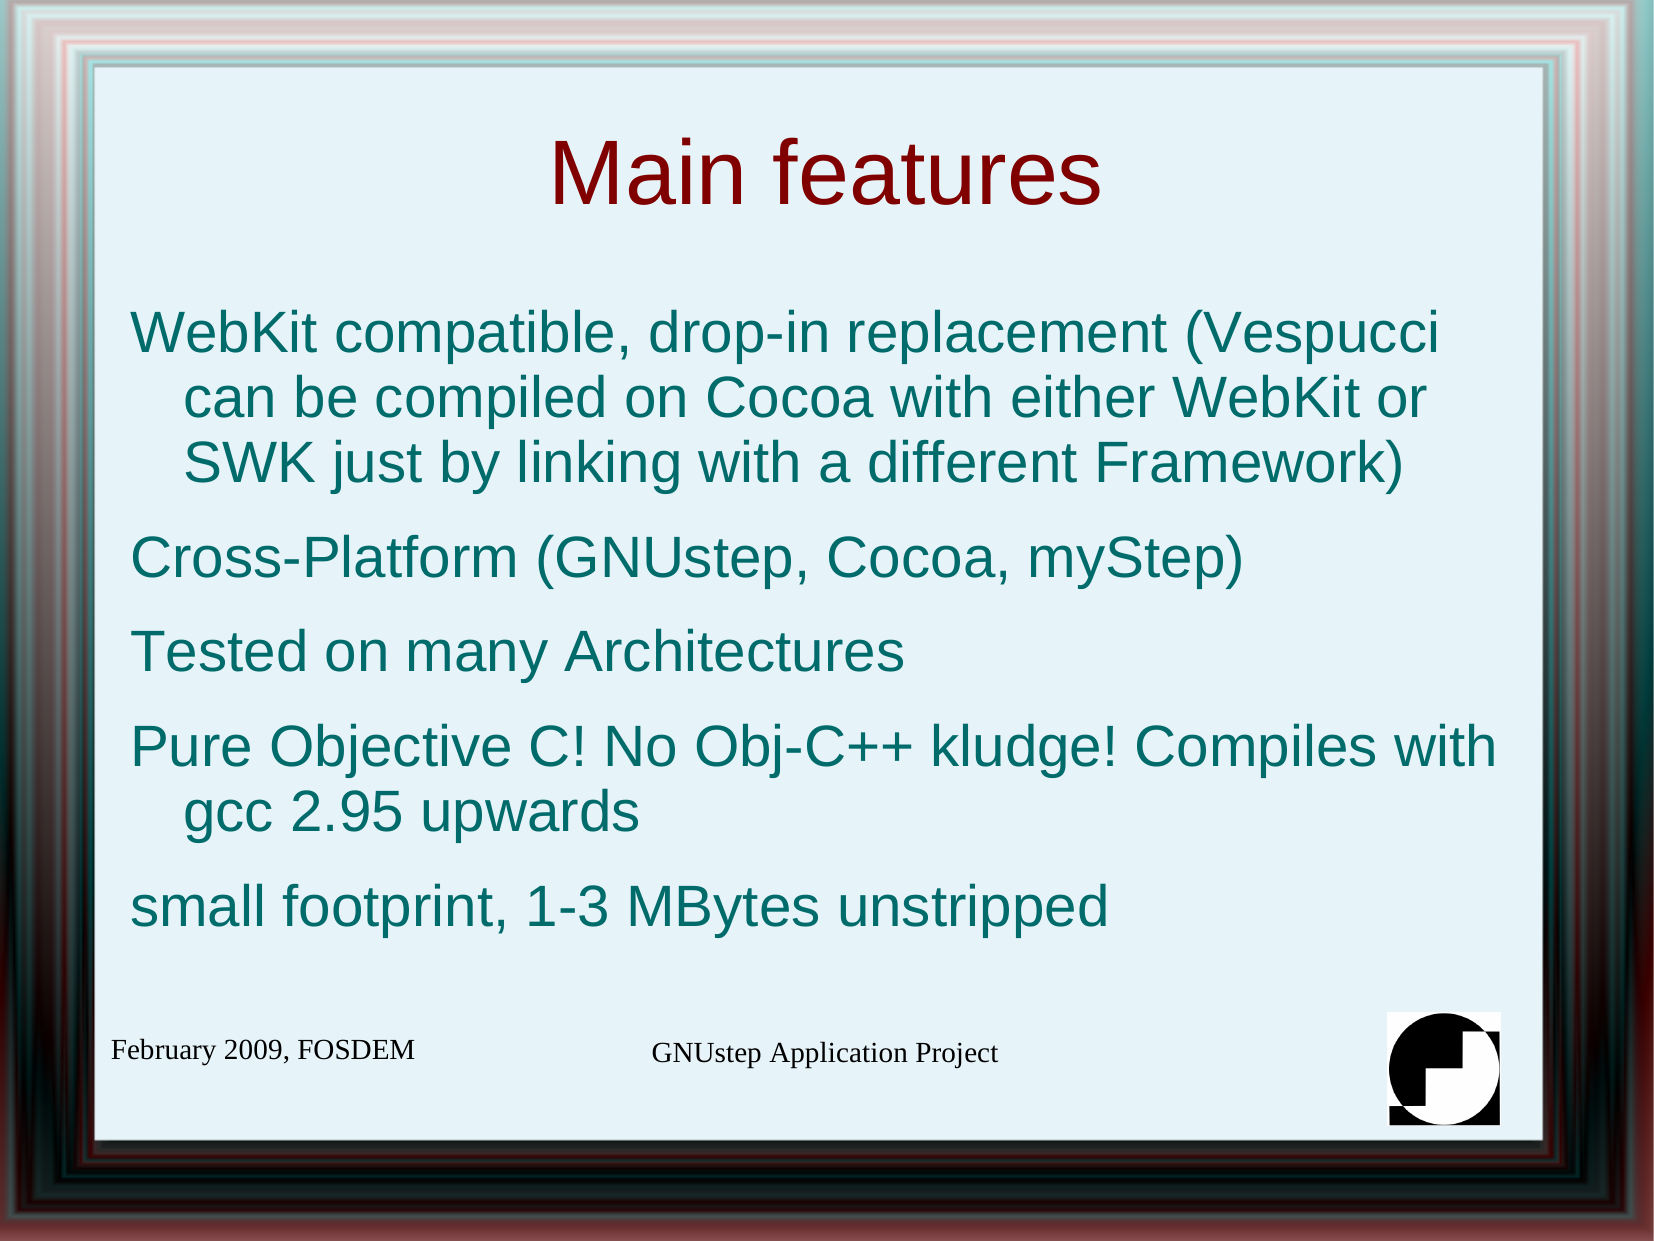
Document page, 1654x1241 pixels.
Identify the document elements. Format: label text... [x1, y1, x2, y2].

list WebKit compatible, drop-in replacement (Vespucci can be compiled on Cocoa with either WebKit or SWK just by linking with a different Framework) Cross-Platform (GNUstep, Cocoa, myStep) Tested on many Architectures Pure Objective C! No Obj-C++ kludge! Compiles with gcc 2.95 upwards small footprint, 1-3 MBytes unstripped [112, 300, 1501, 1013]
title Main features [118, 88, 1536, 257]
picture [0, 0, 1654, 1241]
